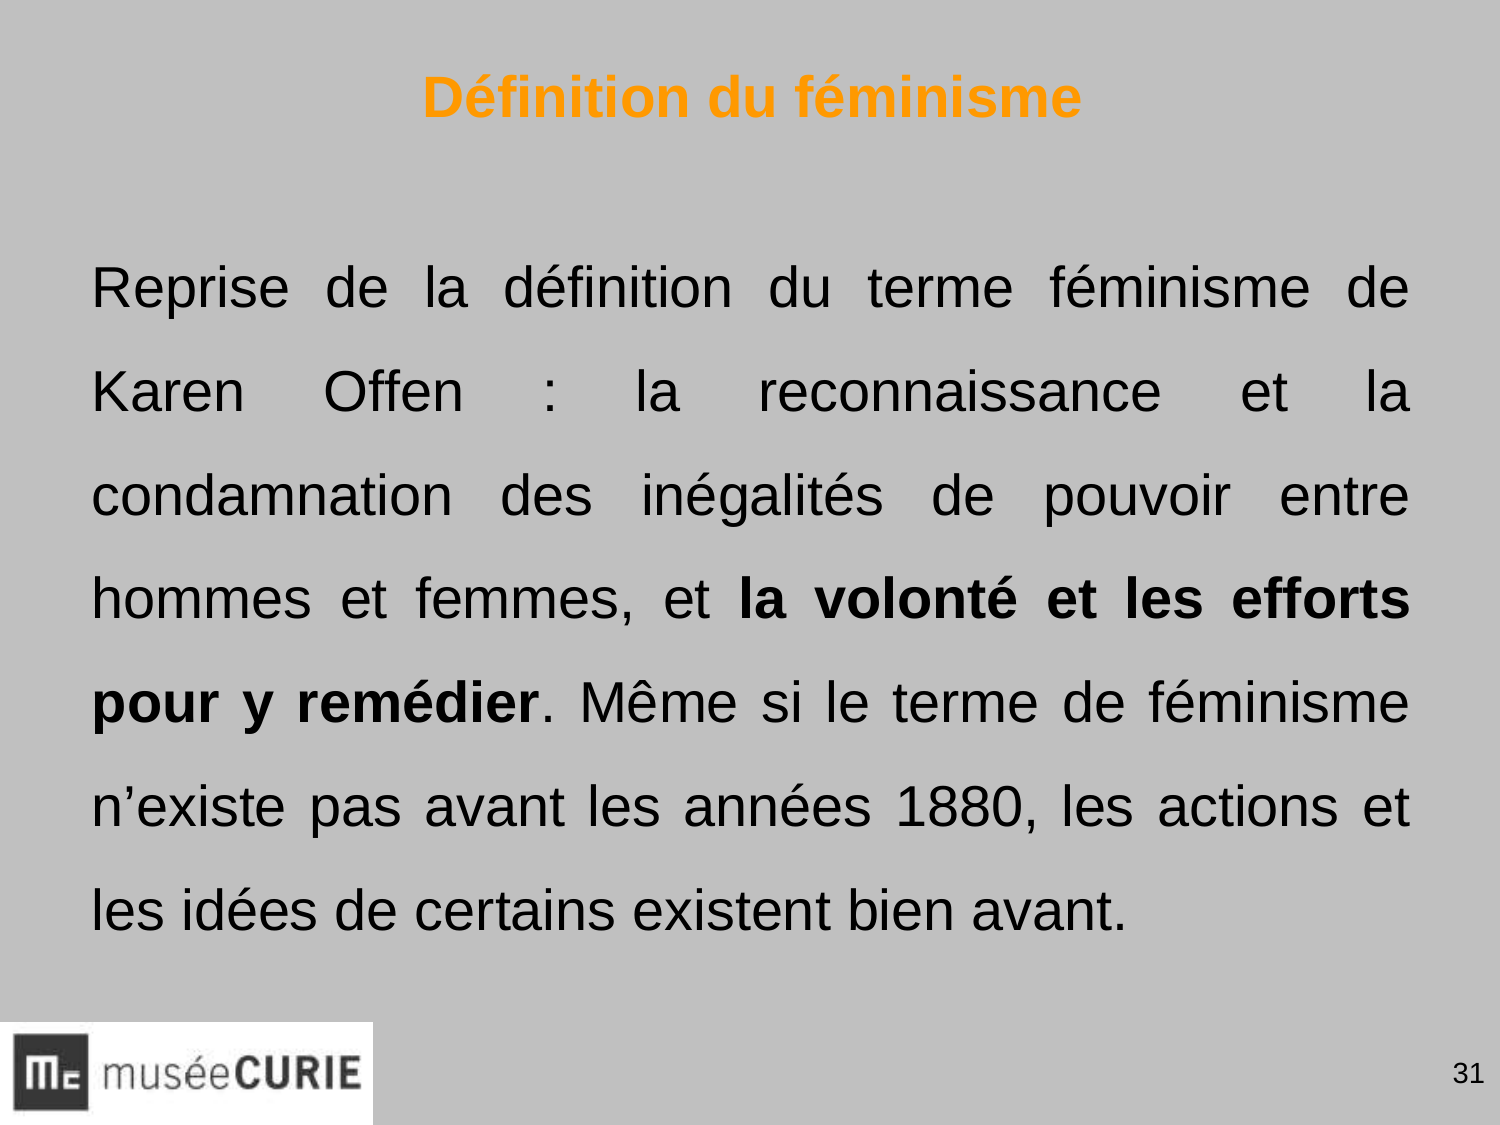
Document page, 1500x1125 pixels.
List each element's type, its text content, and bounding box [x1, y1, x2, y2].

text_box <numéro> [1387, 1046, 1500, 1125]
title Définition du féminisme [41, 45, 1465, 144]
picture [0, 1022, 373, 1125]
list Reprise de la définition du terme féminisme de Karen Offen : la reconnaissance et la condamnation des inégalités de pouvoir entre hommes et femmes, et la volonté et les efforts pour y remédier. Même si le terme de féminisme n’existe pas avant les années 1880, les actions et les idées de certains existent bien avant. [76, 208, 1427, 951]
